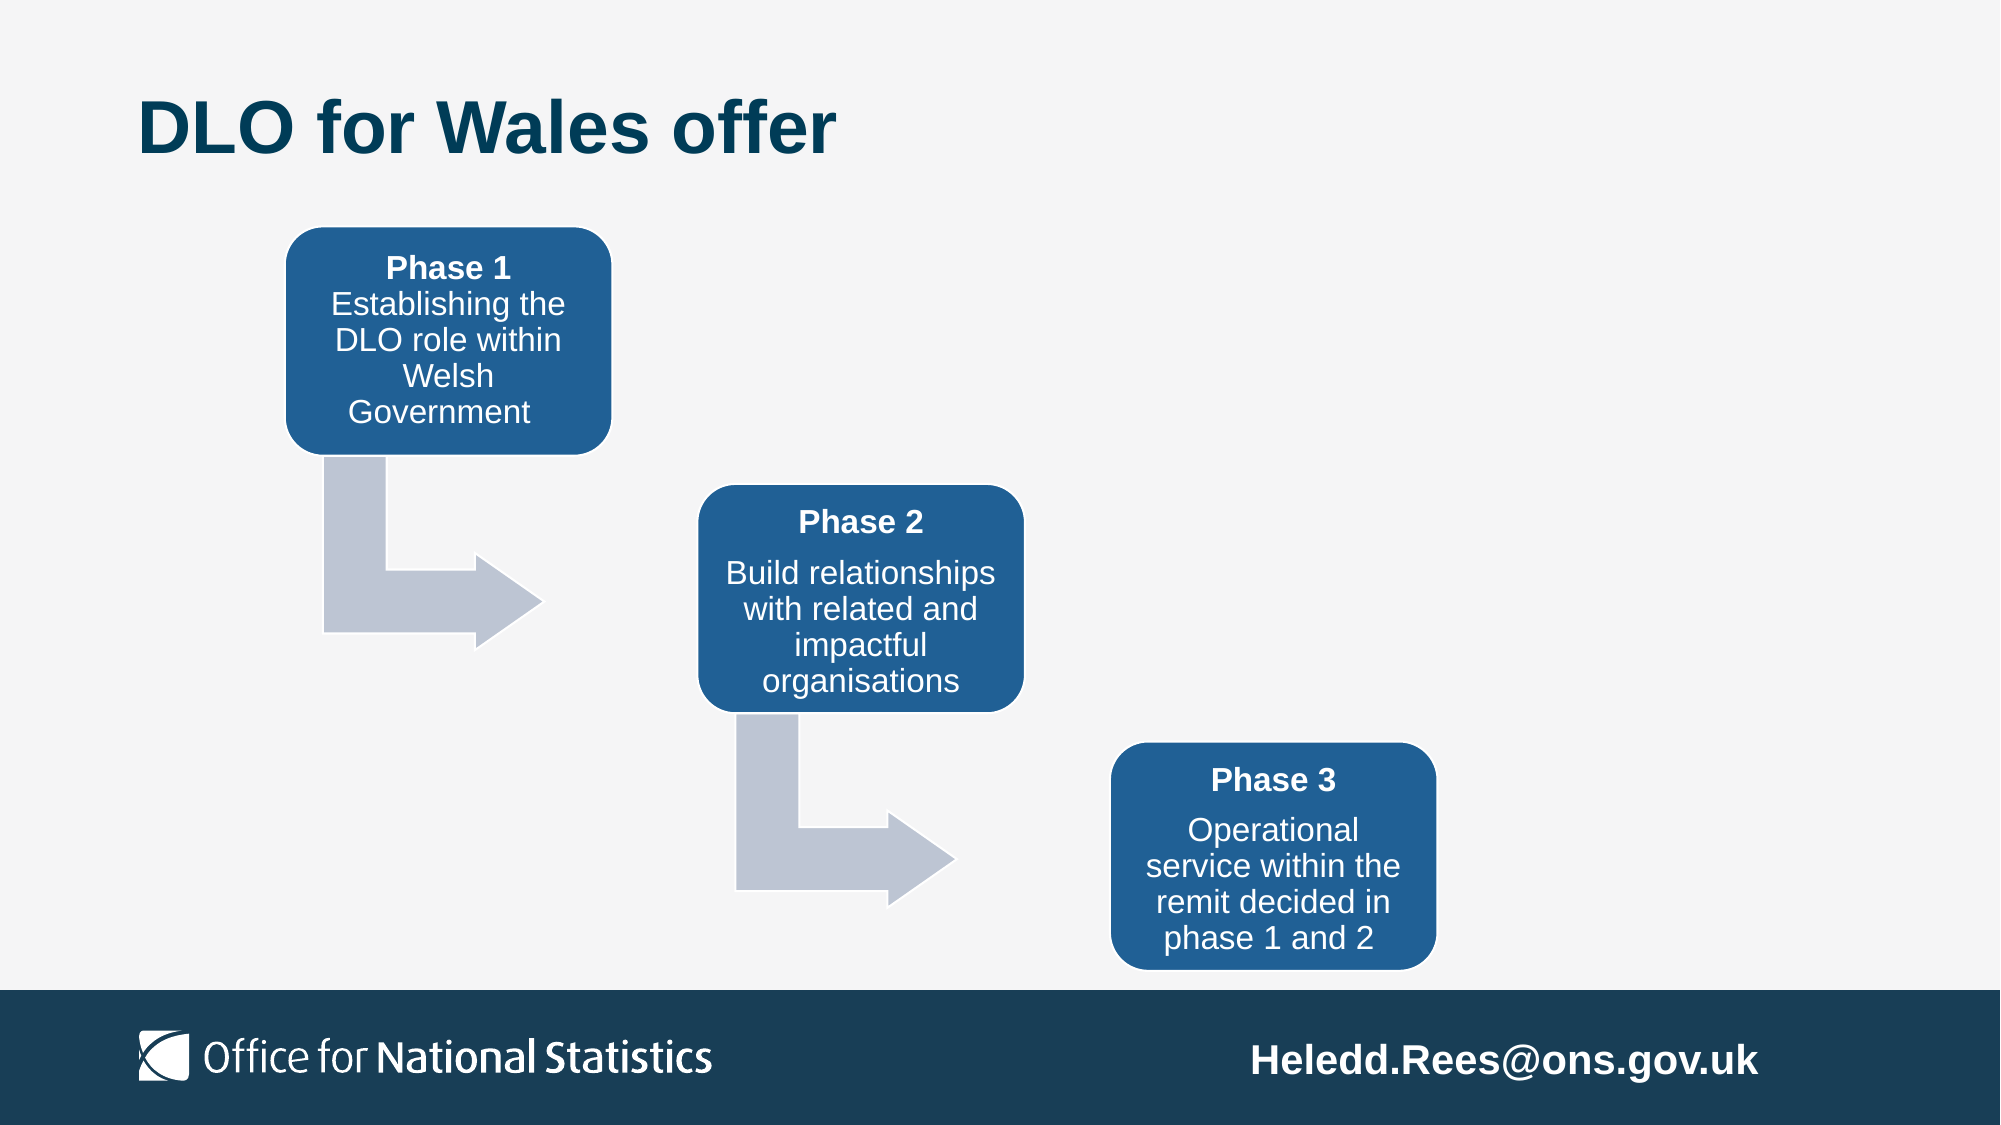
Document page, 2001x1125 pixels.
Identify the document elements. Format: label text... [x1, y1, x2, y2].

text_box Heledd.Rees@ons.gov.uk [1235, 1025, 1866, 1086]
text_box Phase 2 Build relationships with related and impactful organisations [697, 483, 1025, 714]
text_box [735, 714, 957, 908]
title DLO for Wales offer [137, 85, 1863, 172]
text_box Phase 1 Establishing the DLO role within Welsh Government [284, 226, 613, 456]
text_box Phase 3 Operational service within the remit decided in phase 1 and 2 [1109, 741, 1438, 971]
text_box [322, 456, 545, 651]
